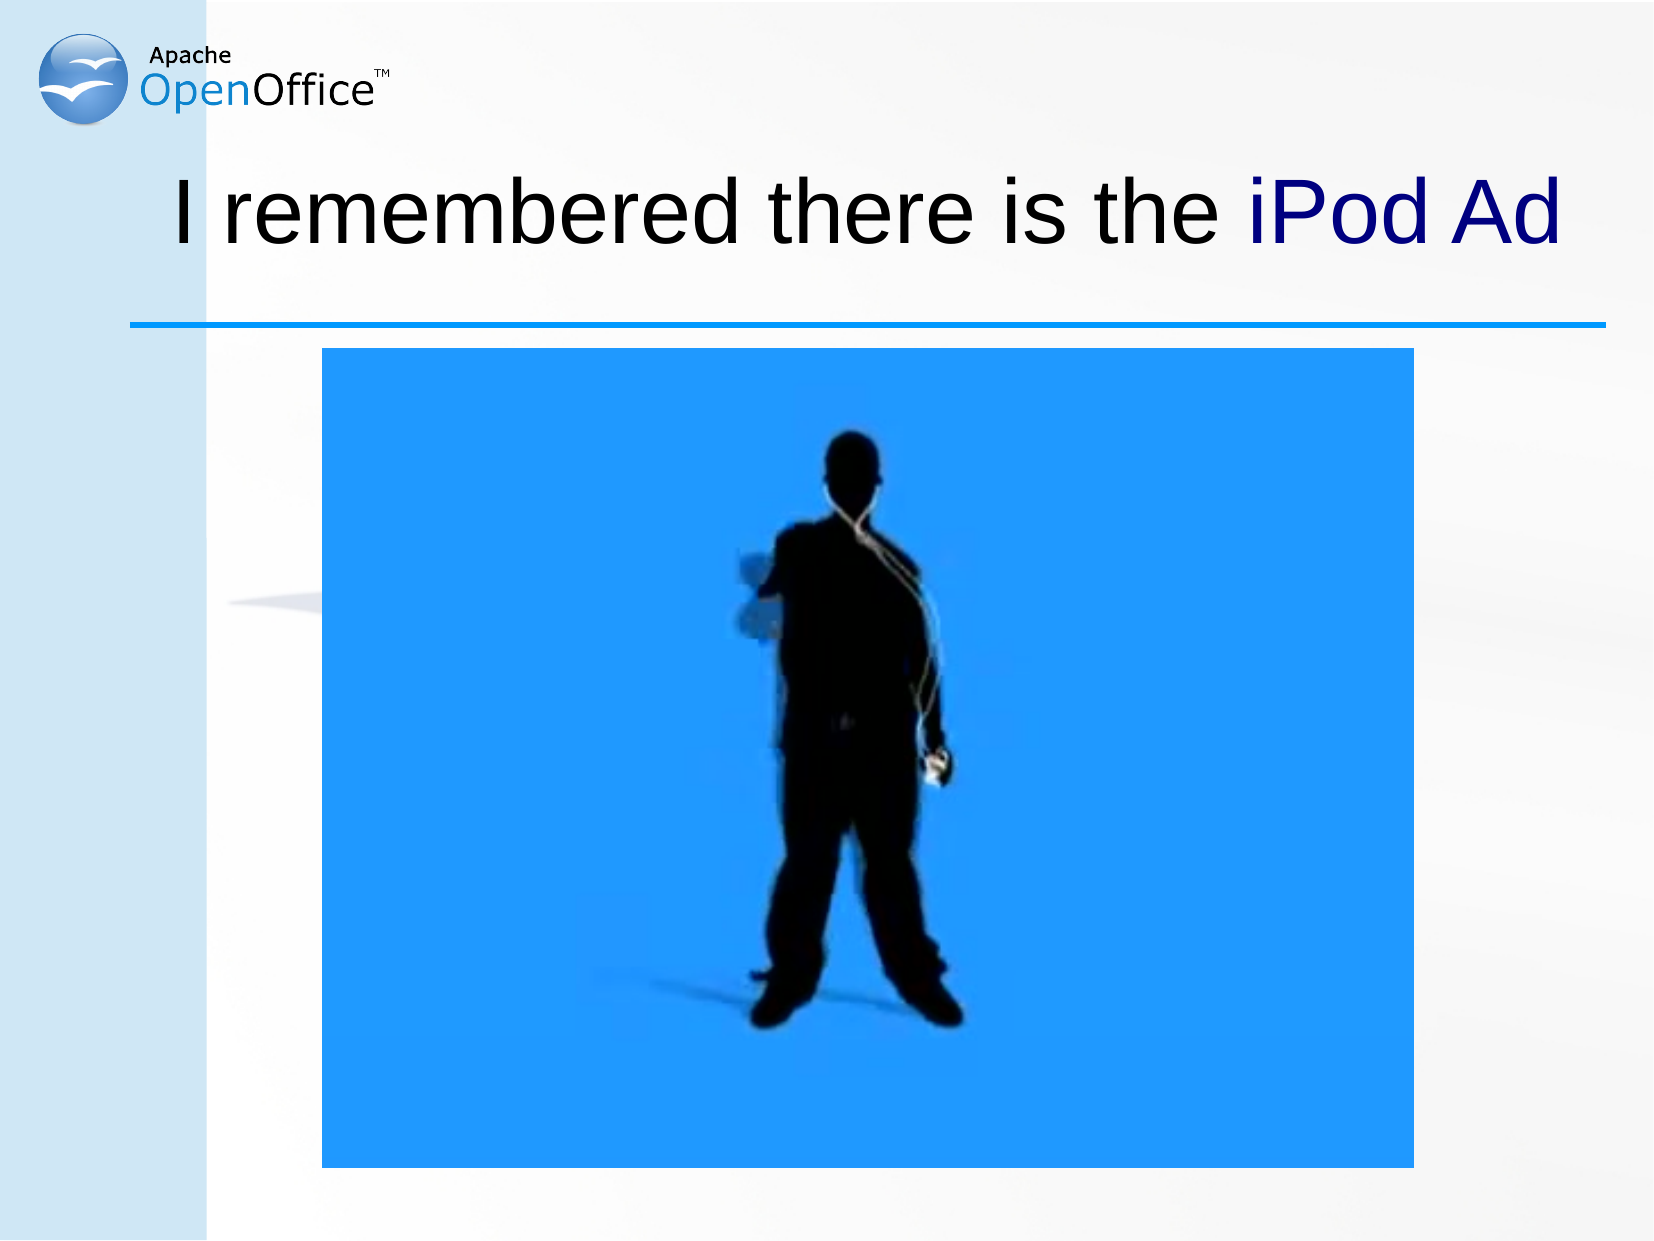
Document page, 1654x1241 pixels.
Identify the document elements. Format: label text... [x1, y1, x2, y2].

title I remembered there is the iPod Ad [165, 108, 1571, 316]
picture [35, 2, 1654, 1241]
